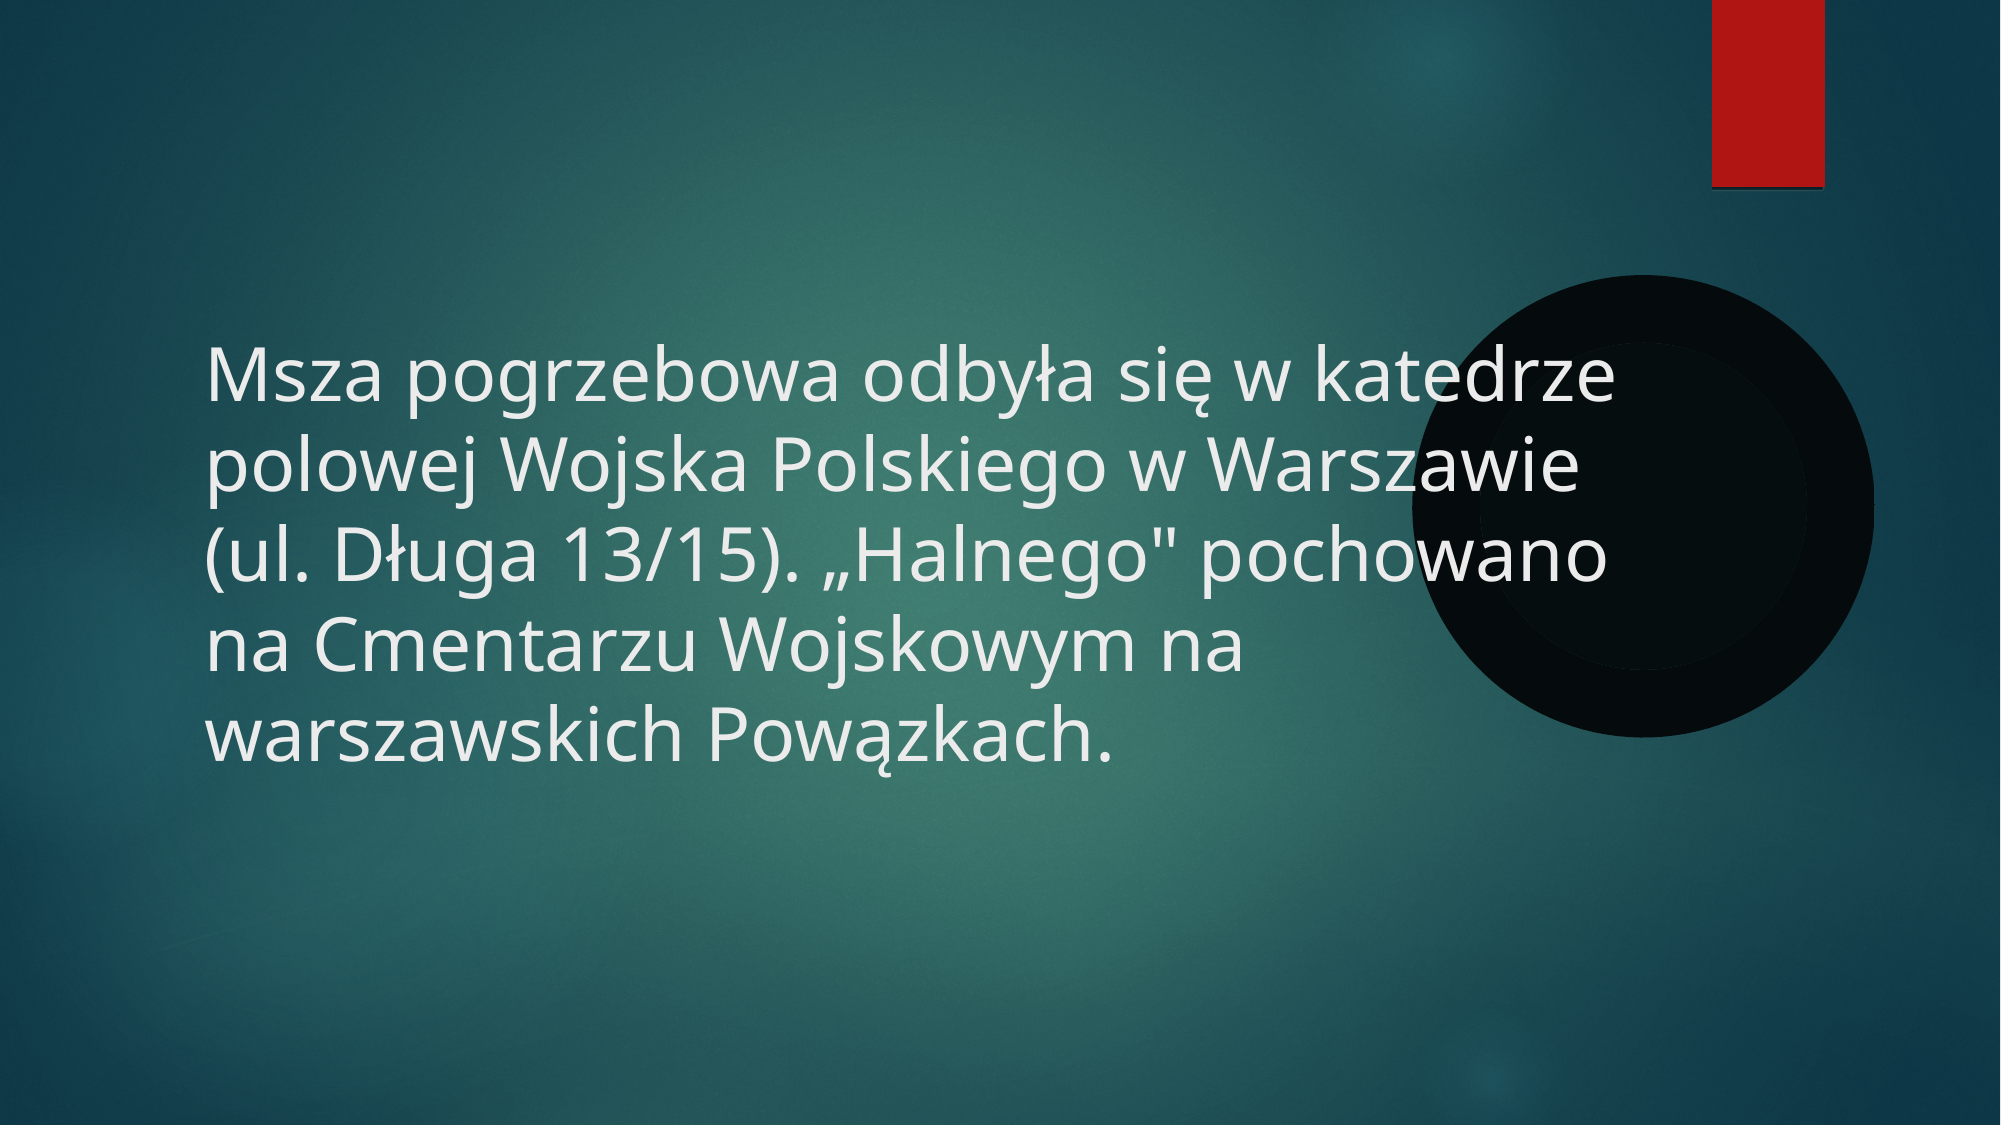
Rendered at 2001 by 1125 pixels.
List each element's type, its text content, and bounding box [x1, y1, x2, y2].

title Msza pogrzebowa odbyła się w katedrze polowej Wojska Polskiego w Warszawie (ul. Długa 13/15). „Halnego" pochowano na Cmentarzu Wojskowym na warszawskich Powązkach. [189, 237, 1638, 784]
